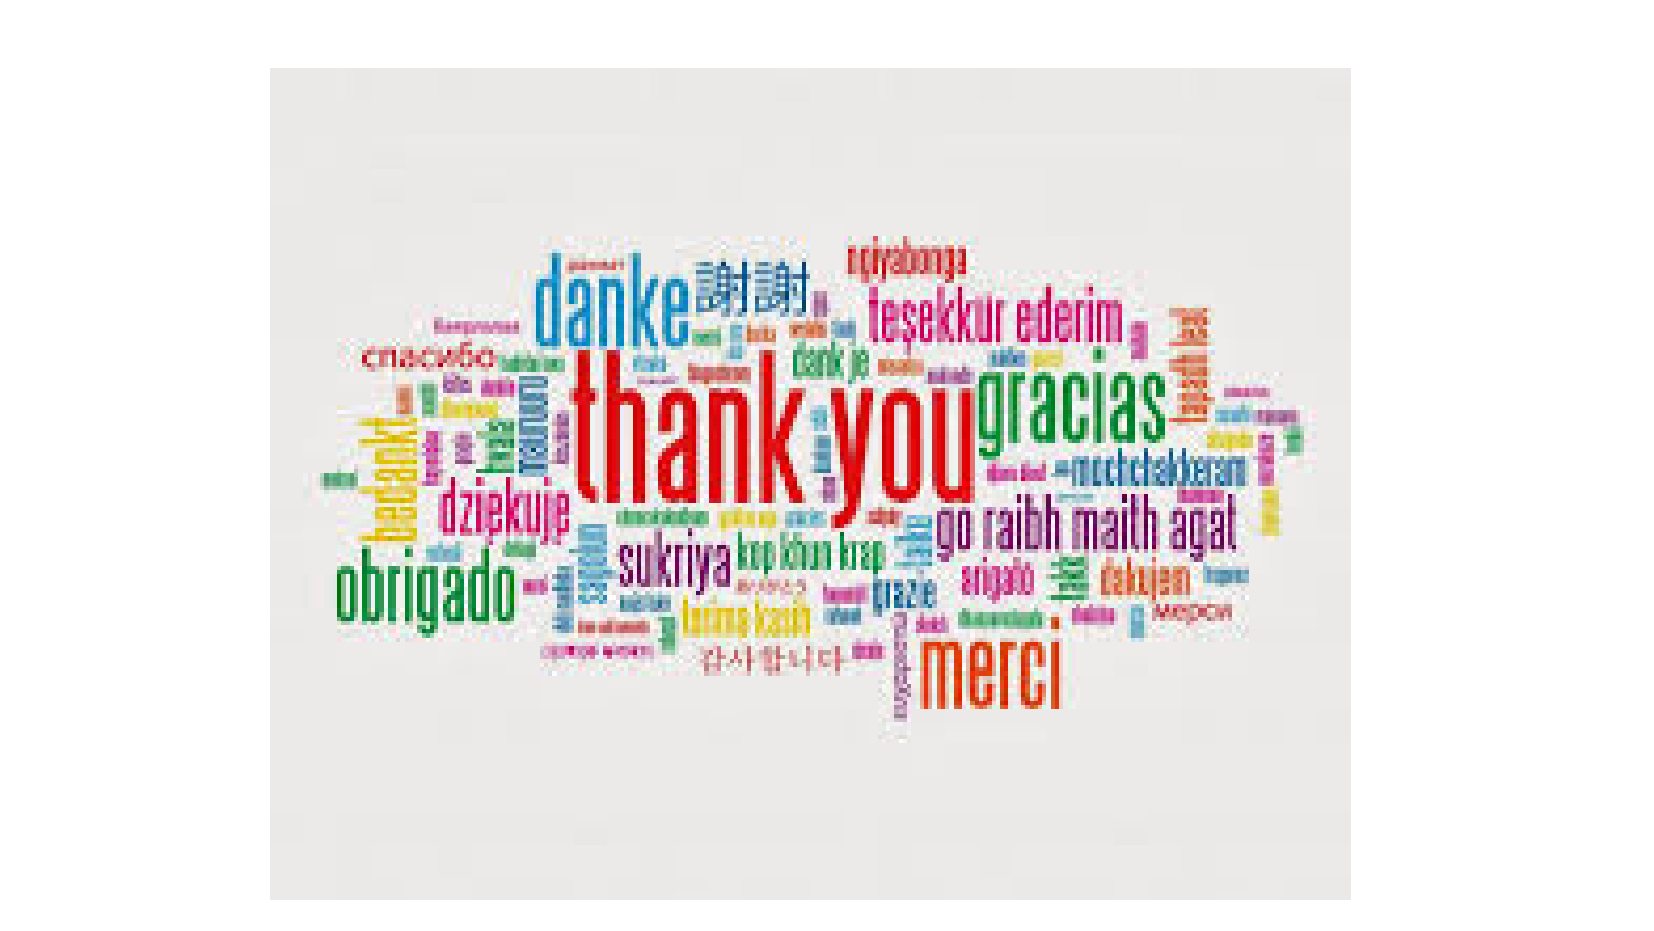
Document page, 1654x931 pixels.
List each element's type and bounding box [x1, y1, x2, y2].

picture [270, 68, 1351, 901]
